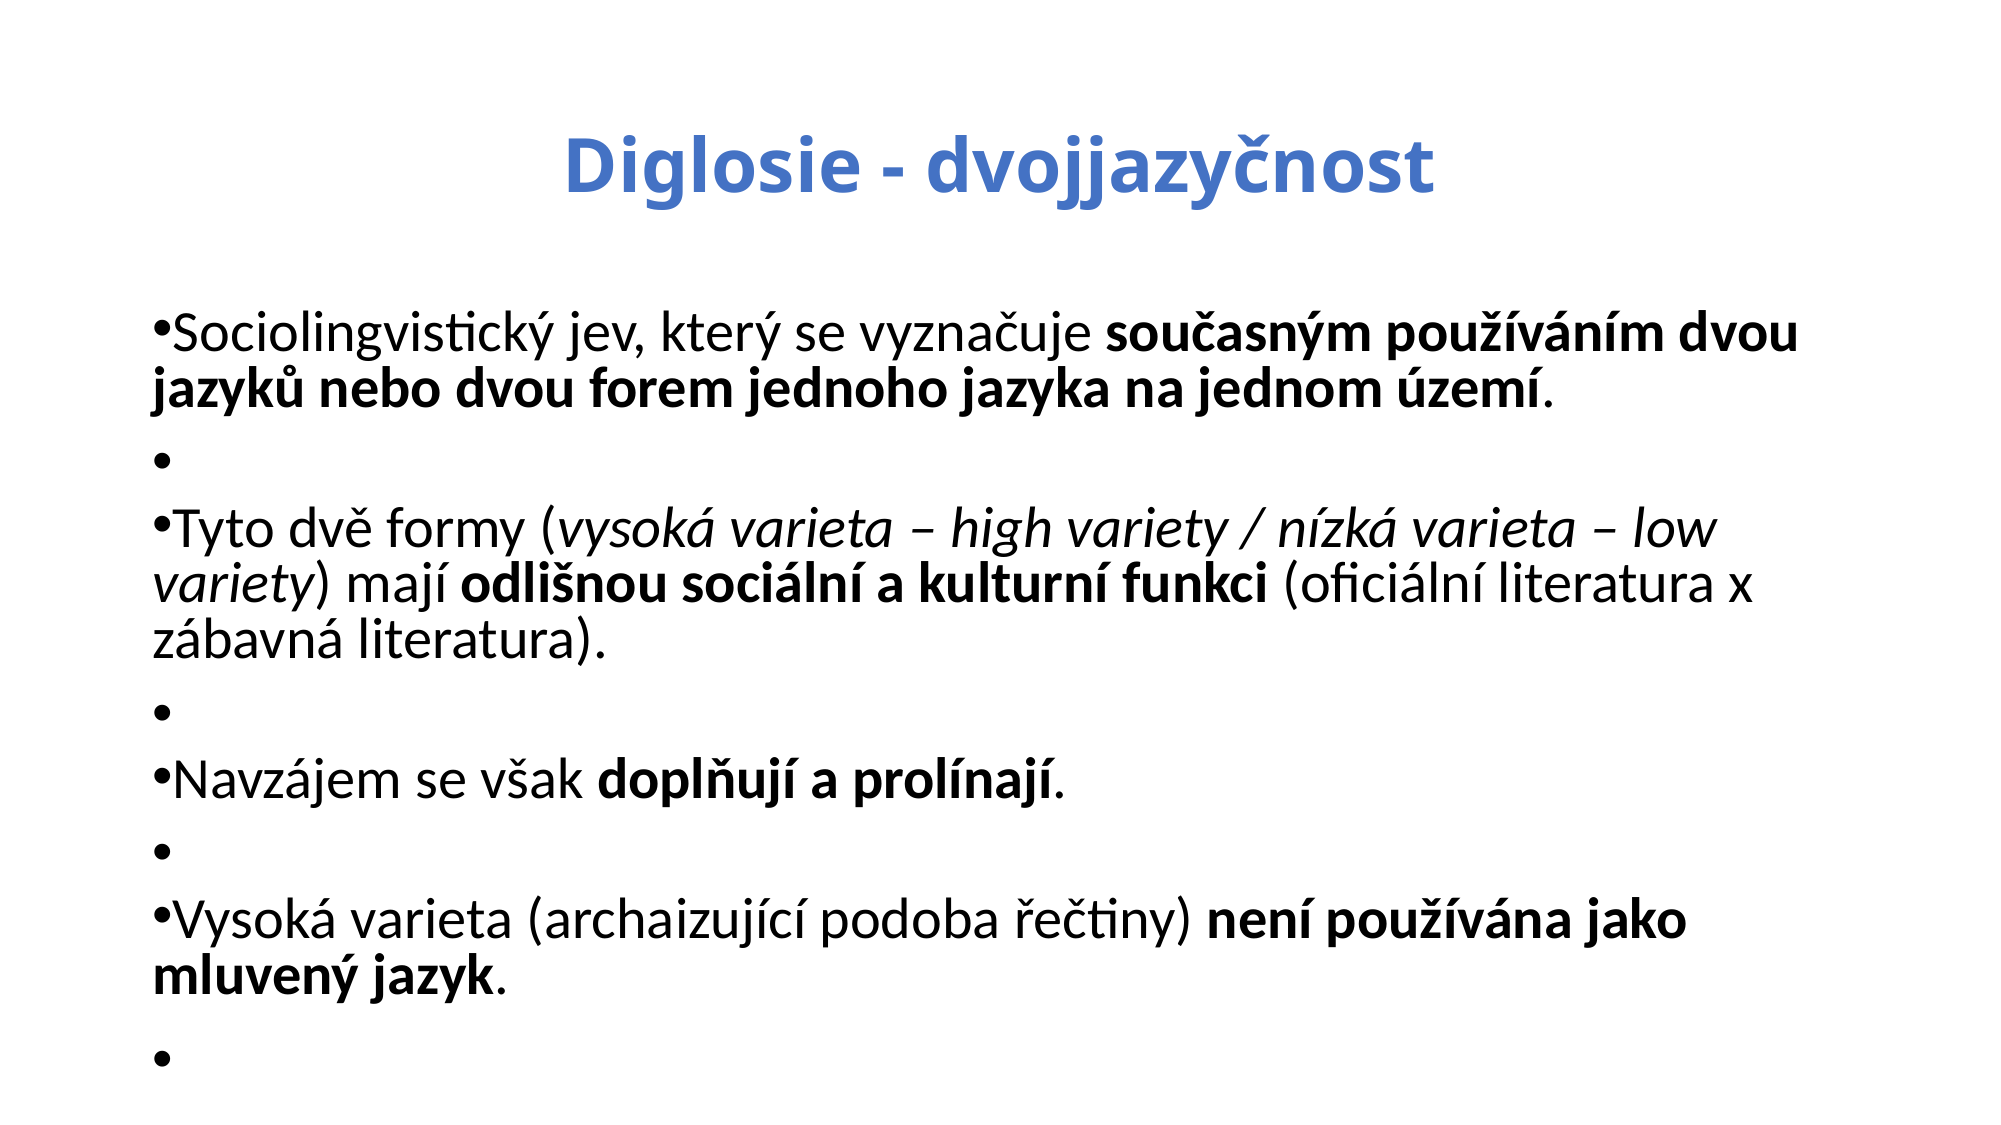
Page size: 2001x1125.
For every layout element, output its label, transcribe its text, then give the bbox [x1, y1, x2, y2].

title Diglosie - dvojjazyčnost [137, 59, 1863, 278]
list Sociolingvistický jev, který se vyznačuje současným používáním dvou jazyků nebo dvou forem jednoho jazyka na jednom území. Tyto dvě formy (vysoká varieta – high variety / nízká varieta – low variety) mají odlišnou sociální a kulturní funkci (oficiální literatura x zábavná literatura). Navzájem se však doplňují a prolínají. Vysoká varieta (archaizující podoba řečtiny) není používána jako mluvený jazyk. [137, 299, 1863, 1014]
